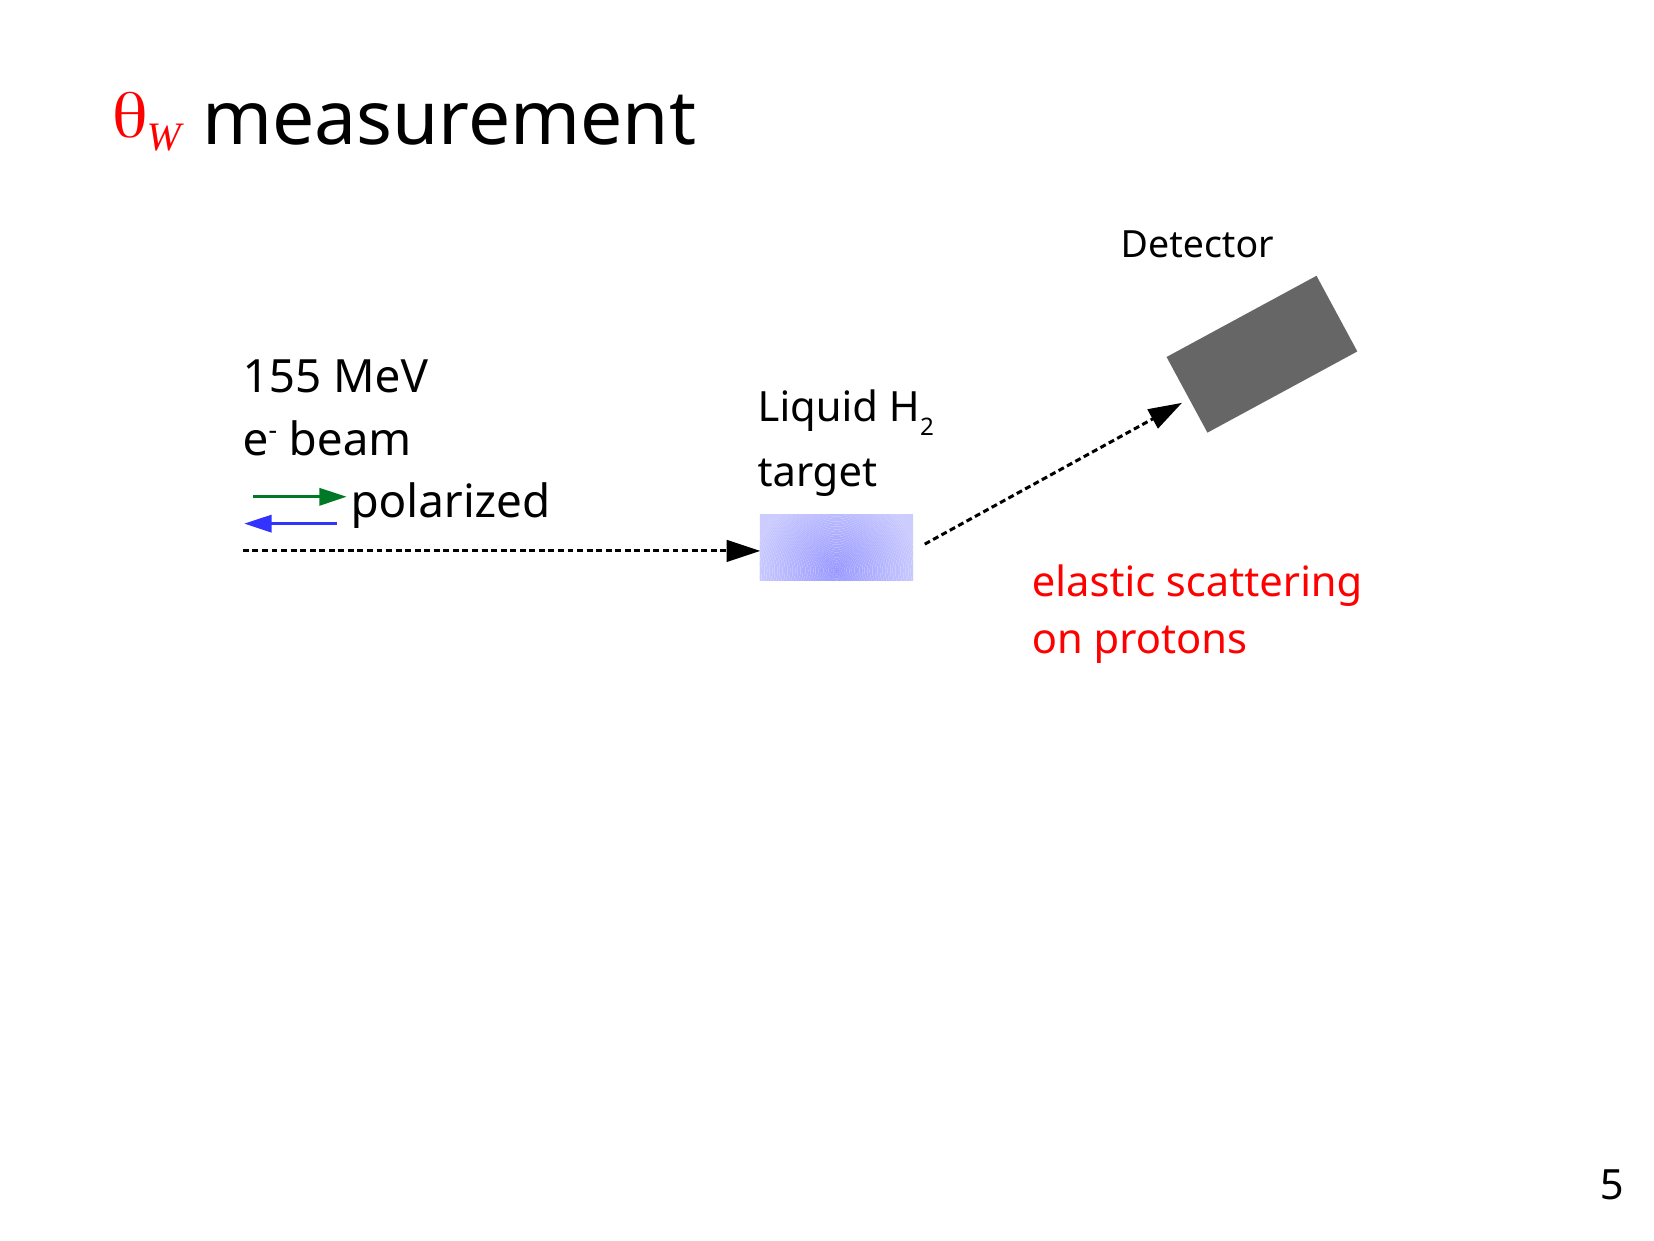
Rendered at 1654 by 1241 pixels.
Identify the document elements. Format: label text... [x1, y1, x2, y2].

text_box 155 MeV e- beam polarized [226, 334, 584, 600]
chart [95, 87, 204, 161]
text_box [1166, 275, 1358, 433]
text_box [759, 514, 914, 581]
text_box elastic scattering on protons [1017, 544, 1388, 785]
text_box Detector [1105, 210, 1299, 276]
text_box Liquid H2 target [742, 369, 1058, 506]
text_box measurement [187, 57, 767, 174]
